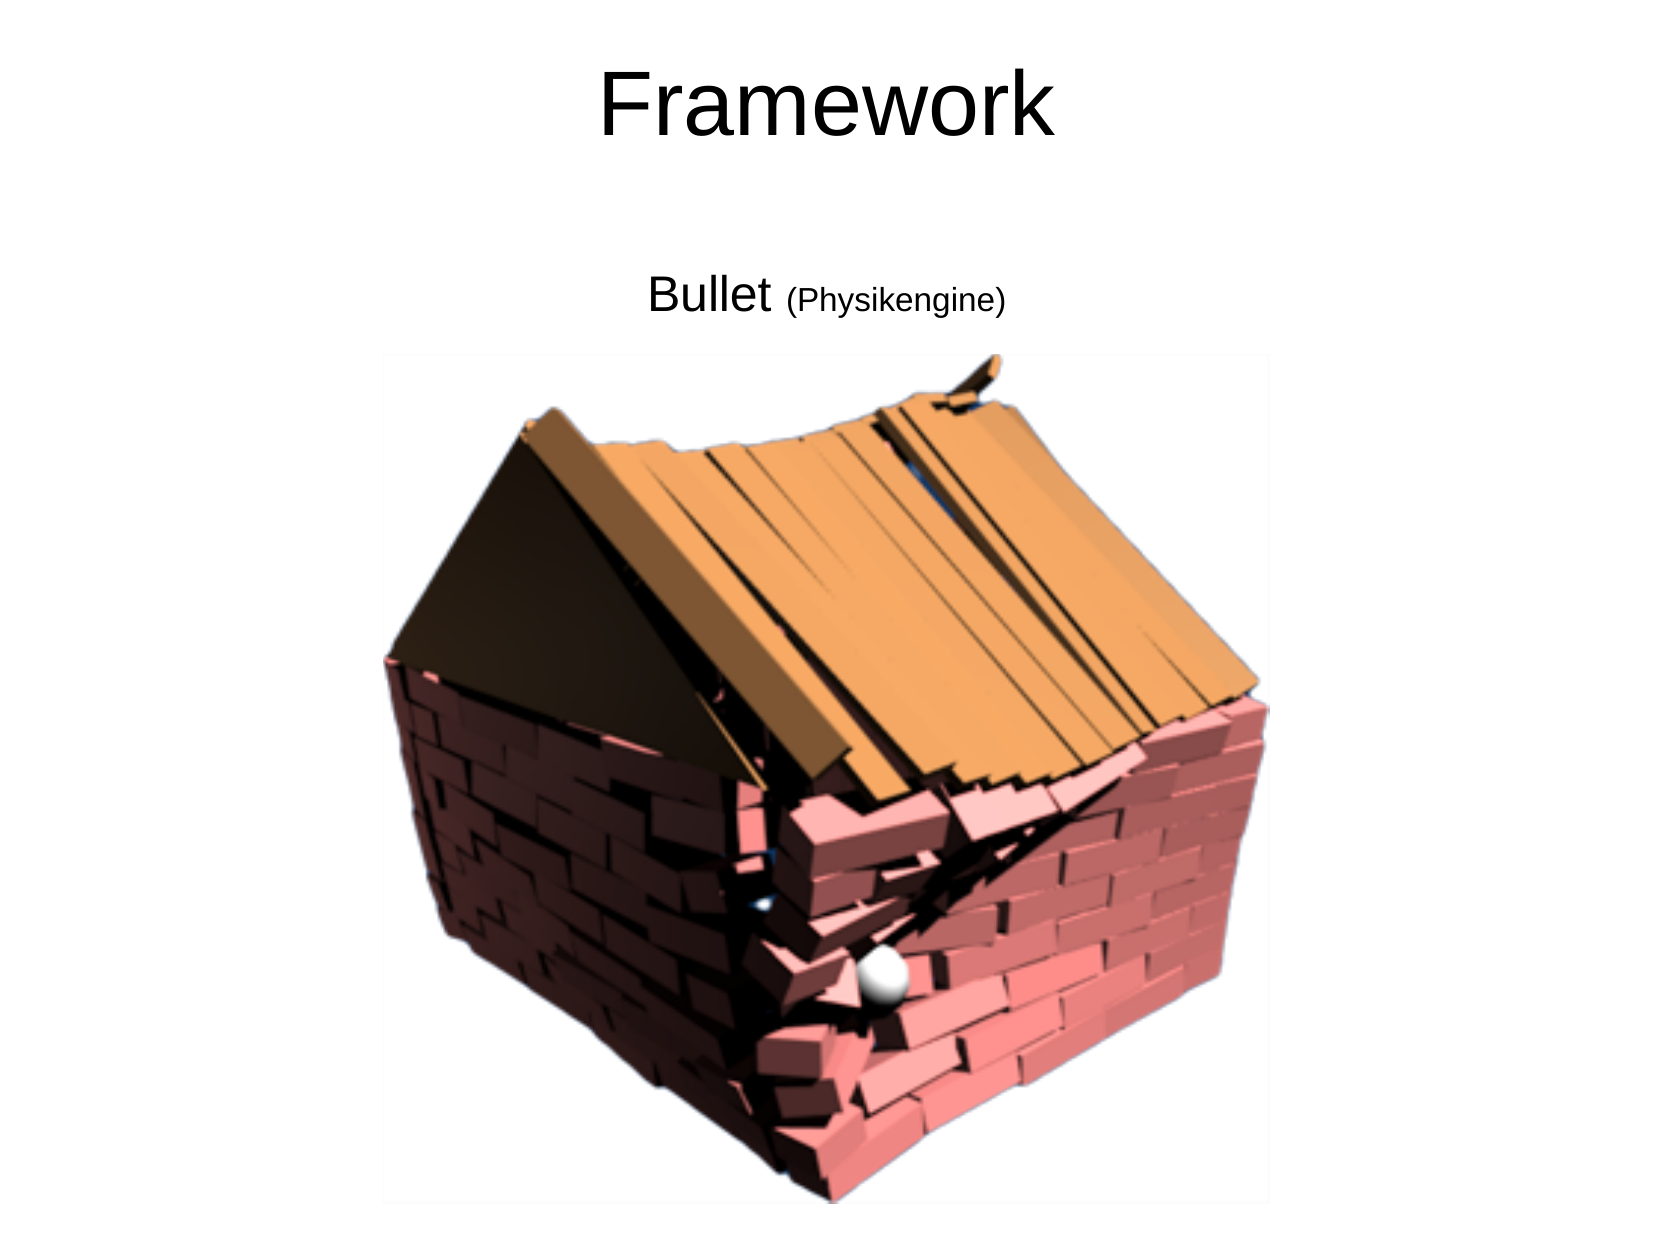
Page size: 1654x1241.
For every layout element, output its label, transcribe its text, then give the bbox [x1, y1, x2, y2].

picture [383, 354, 1270, 1204]
title Framework [82, 0, 1571, 208]
text_box Bullet (Physikengine) [82, 265, 1571, 325]
